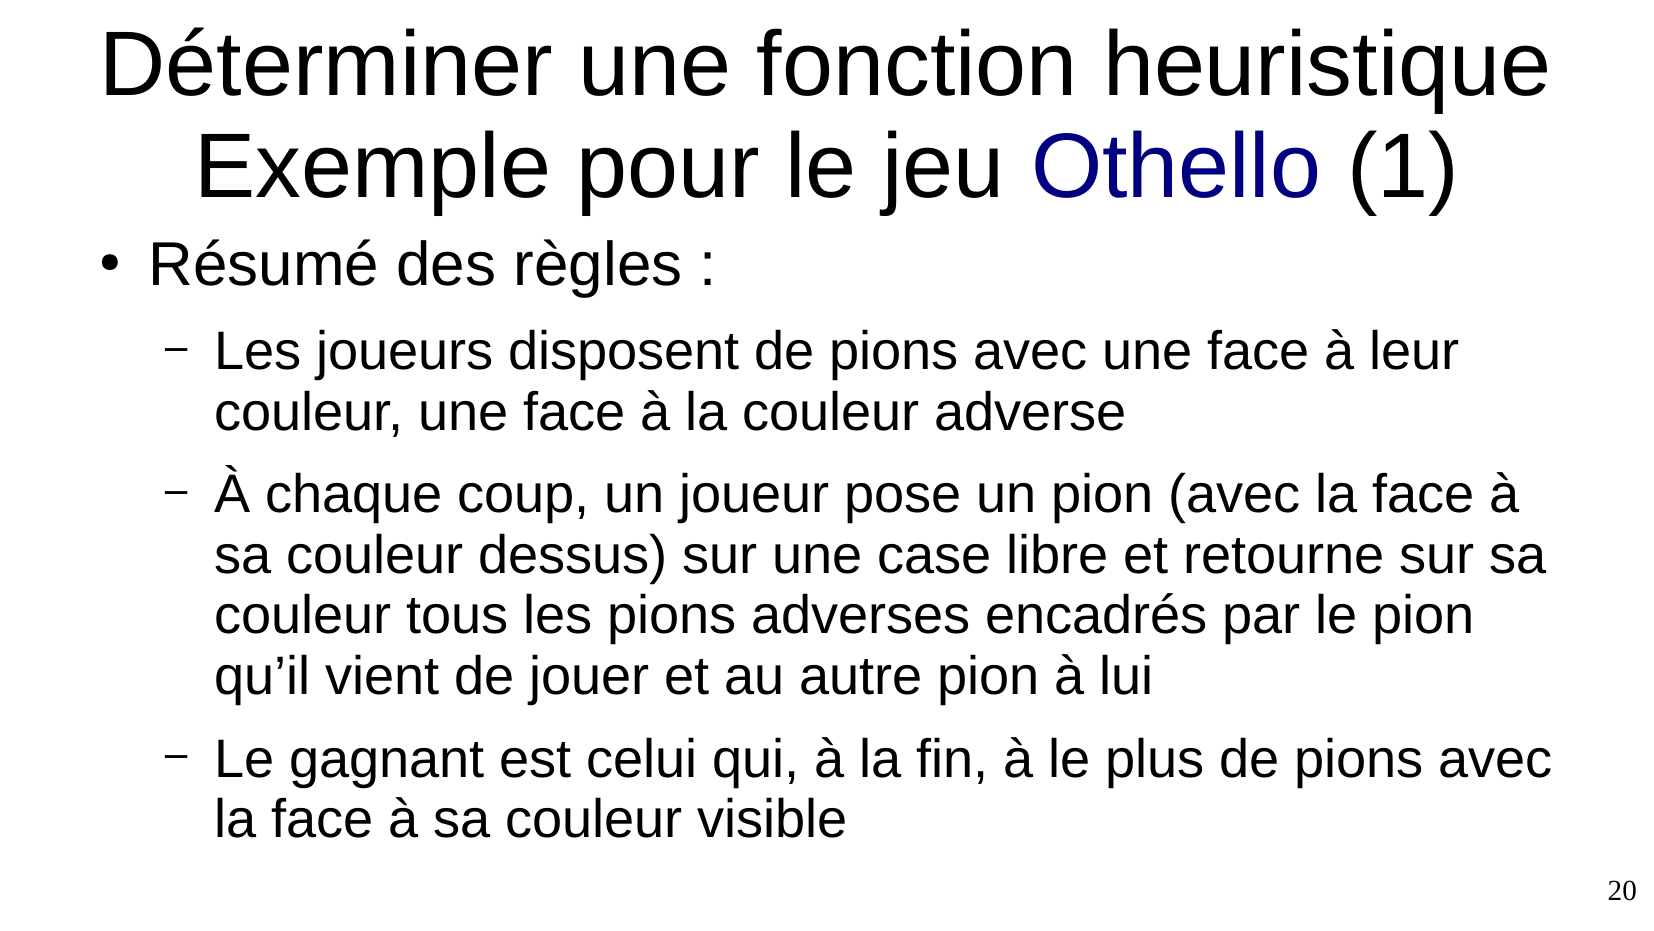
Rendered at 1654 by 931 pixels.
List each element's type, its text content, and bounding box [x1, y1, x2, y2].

title Déterminer une fonction heuristique Exemple pour le jeu Othello (1) [82, 12, 1571, 218]
list Résumé des règles : Les joueurs disposent de pions avec une face à leur couleur, une face à la couleur adverse À chaque coup, un joueur pose un pion (avec la face à sa couleur dessus) sur une case libre et retourne sur sa couleur tous les pions adverses encadrés par le pion qu’il vient de jouer et au autre pion à lui Le gagnant est celui qui, à la fin, à le plus de pions avec la face à sa couleur visible [82, 229, 1571, 863]
